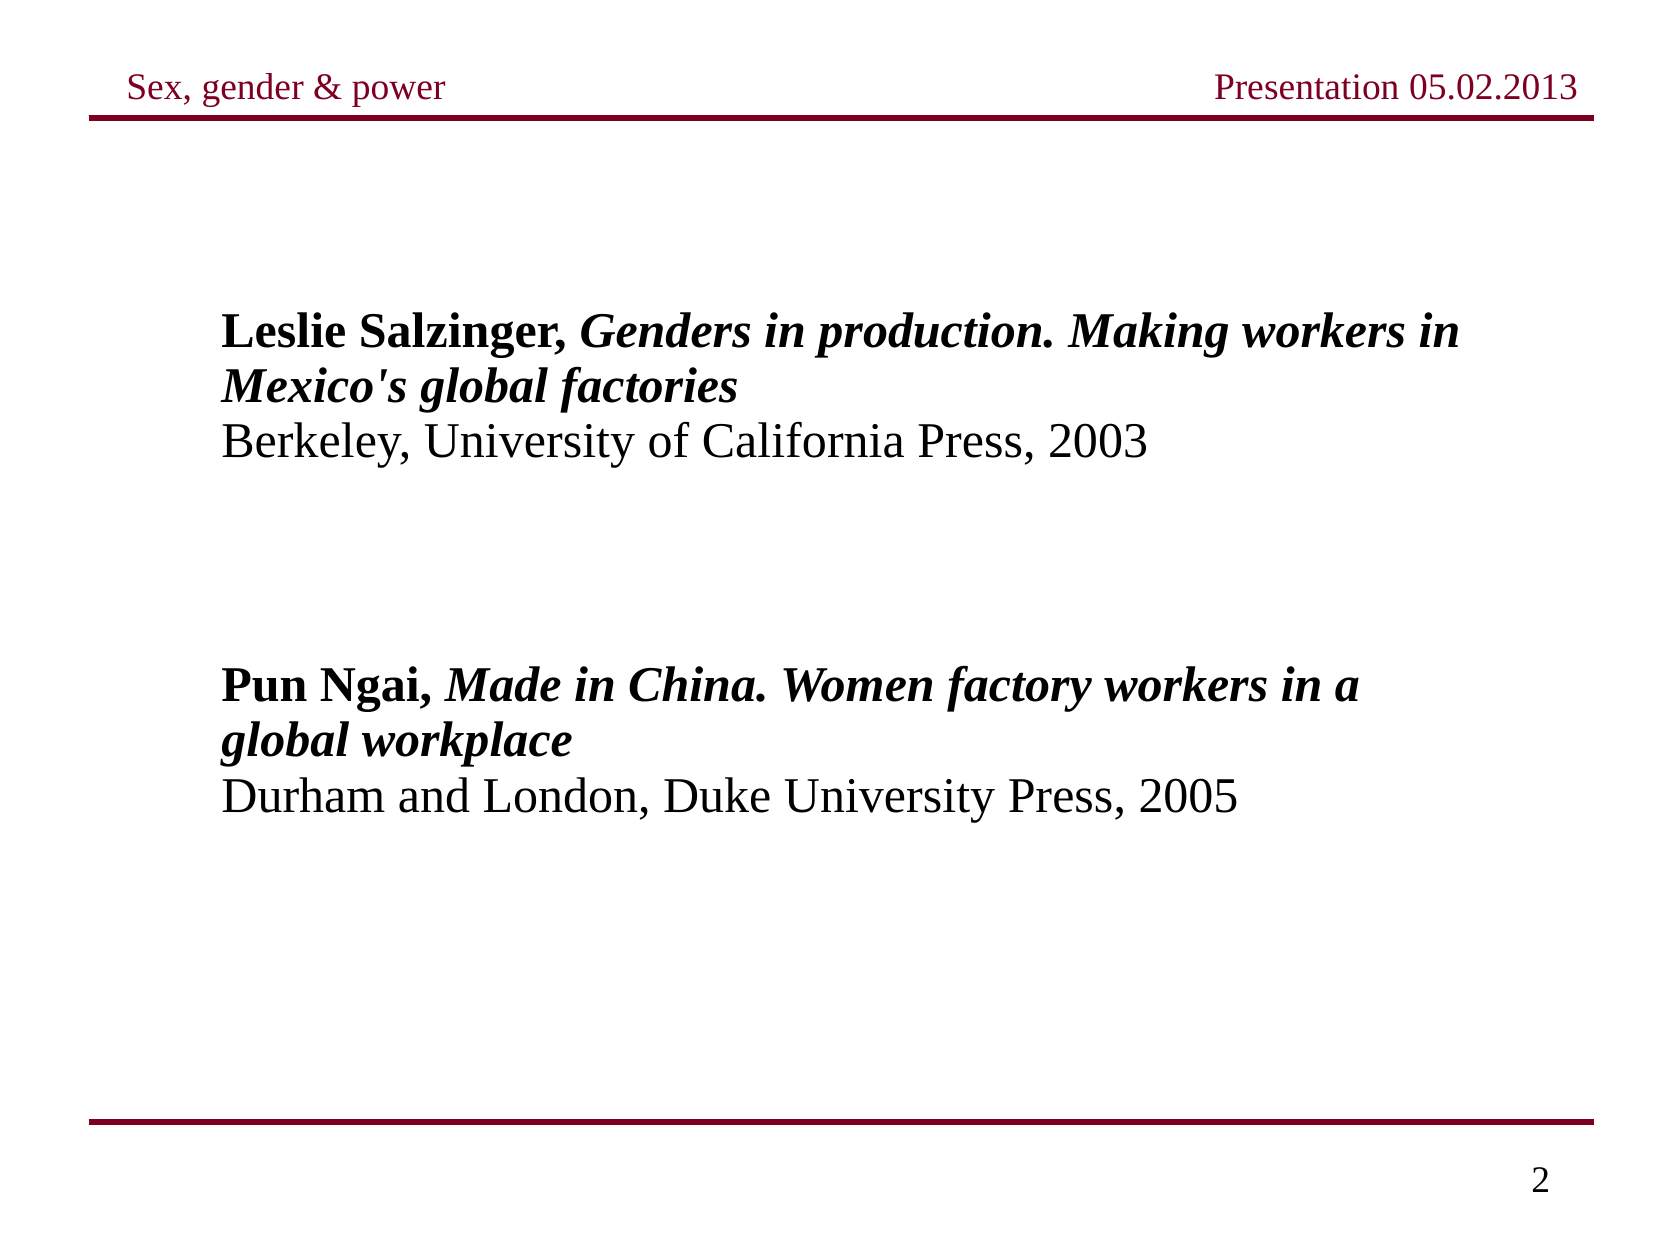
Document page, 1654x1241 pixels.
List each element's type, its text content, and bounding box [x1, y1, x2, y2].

text_box <numéro> [1417, 1151, 1565, 1208]
text_box Sex, gender & power Presentation 05.02.2013 [88, 59, 1595, 116]
text_box Pun Ngai, Made in China. Women factory workers in a global workplace Durham and London, Duke University Press, 2005 [206, 649, 1477, 831]
text_box Leslie Salzinger, Genders in production. Making workers in Mexico's global factories Berkeley, University of California Press, 2003 [206, 295, 1536, 476]
